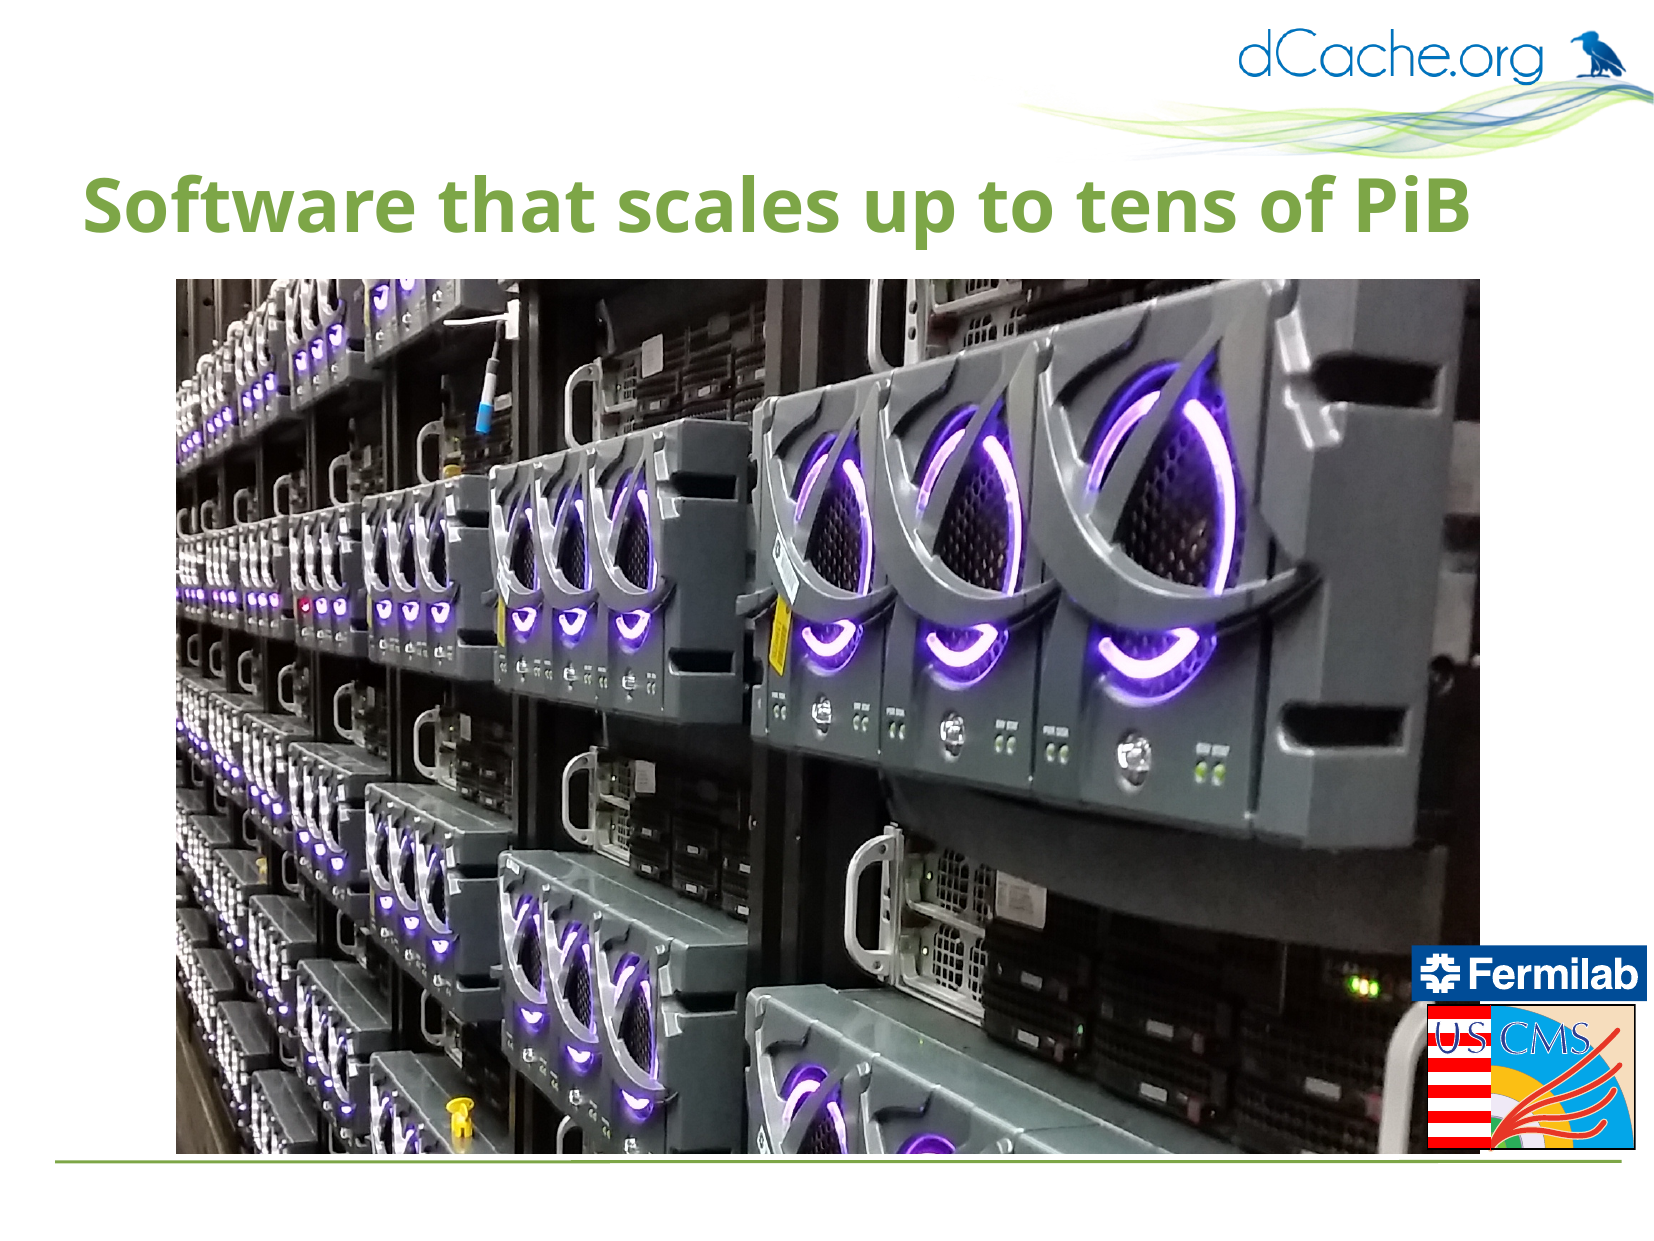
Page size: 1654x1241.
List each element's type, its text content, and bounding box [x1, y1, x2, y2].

picture [176, 279, 1648, 1154]
title Software that scales up to tens of PiB [82, 155, 1605, 252]
picture [956, 16, 1654, 169]
